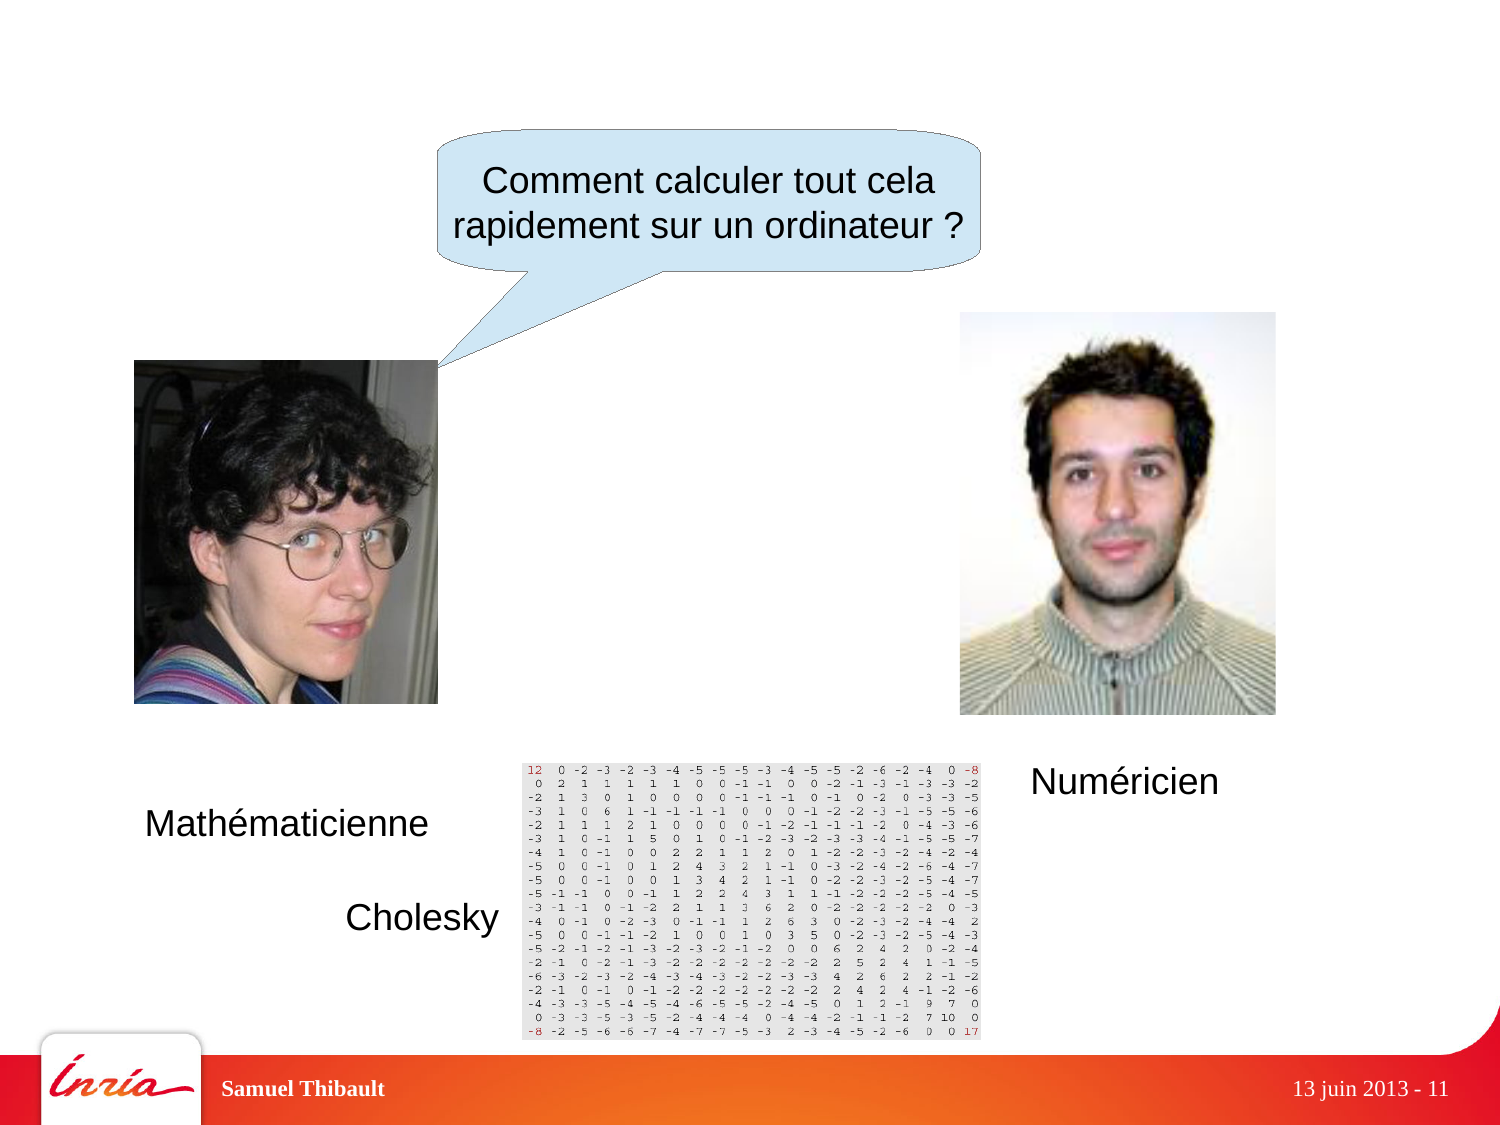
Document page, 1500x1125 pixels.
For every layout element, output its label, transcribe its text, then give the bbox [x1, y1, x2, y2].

text_box Mathématicienne [129, 791, 445, 852]
picture [959, 312, 1276, 715]
text_box Comment calculer tout cela rapidement sur un ordinateur ? [437, 129, 981, 368]
picture [0, 763, 1500, 1125]
text_box Cholesky [330, 885, 515, 945]
picture [134, 360, 438, 704]
text_box Numéricien [1015, 750, 1235, 810]
